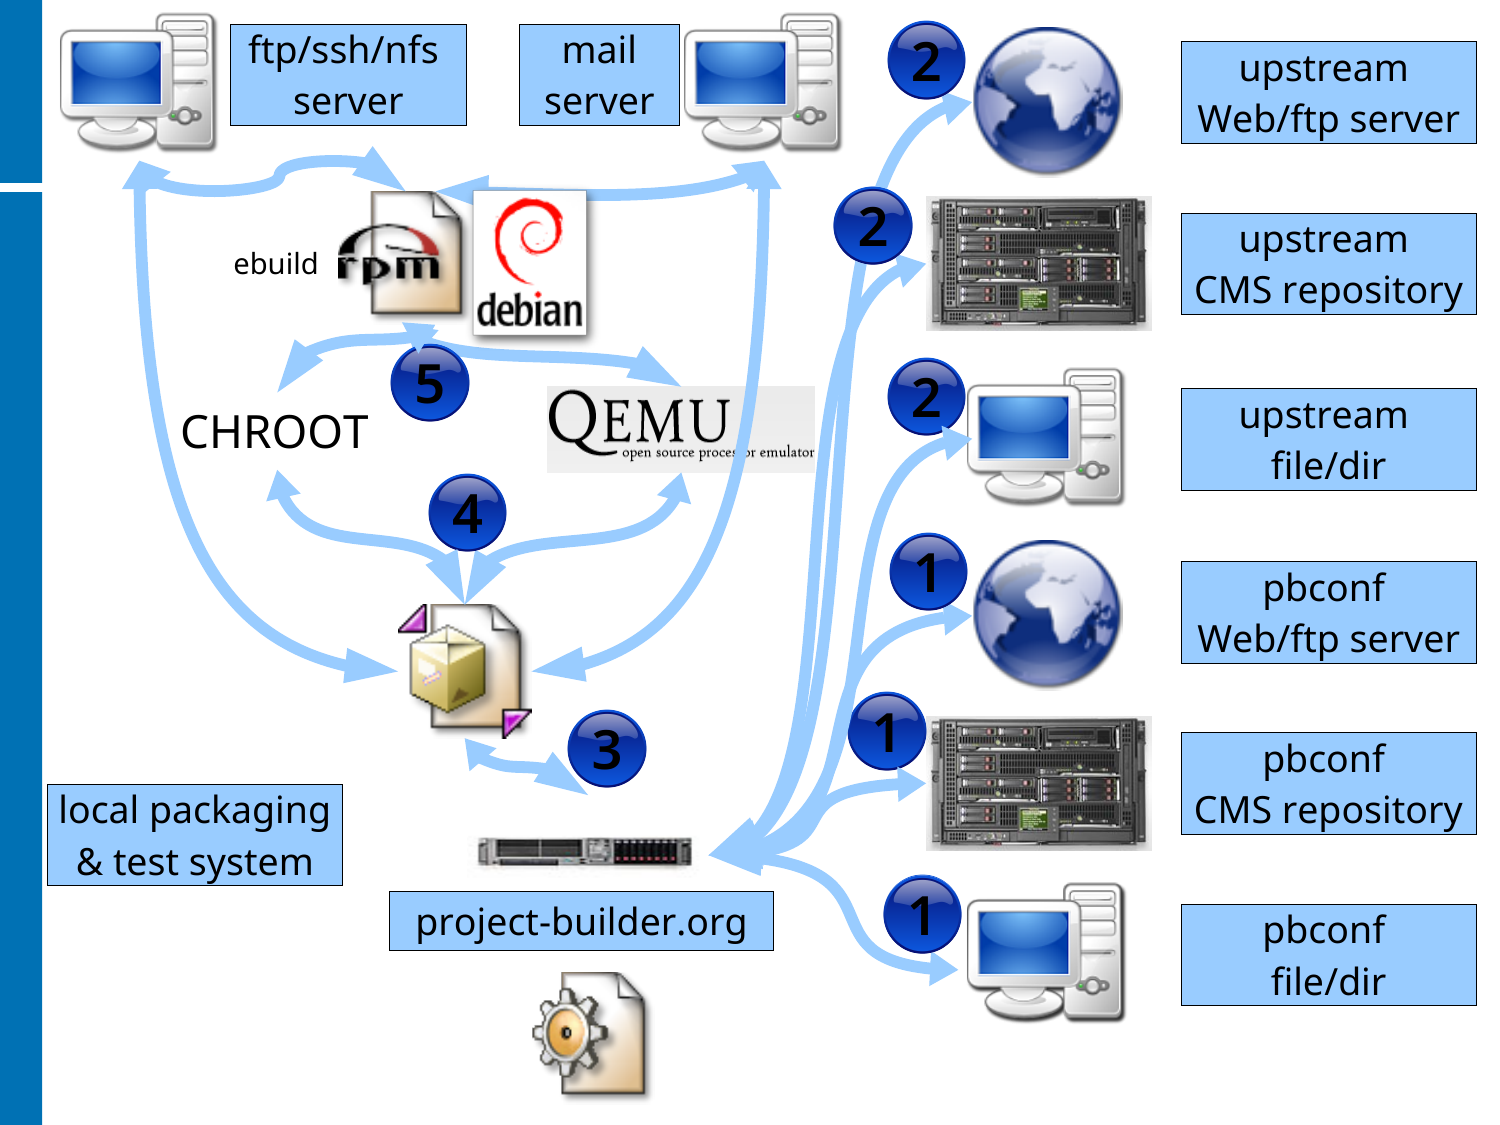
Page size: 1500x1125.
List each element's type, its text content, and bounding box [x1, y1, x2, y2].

picture [338, 177, 621, 423]
text_box mail server [519, 24, 680, 126]
text_box upstream file/dir [1181, 388, 1477, 491]
text_box upstream Web/ftp server [1181, 41, 1477, 144]
text_box pbconf file/dir [1181, 904, 1477, 1006]
picture [398, 604, 532, 739]
picture [531, 972, 655, 1105]
picture [547, 386, 745, 473]
picture [566, 708, 648, 790]
picture [683, 0, 845, 161]
text_box pbconf CMS repository [1181, 732, 1477, 835]
picture [427, 472, 508, 553]
text_box CHROOT [165, 392, 390, 461]
text_box pbconf Web/ftp server [1181, 561, 1477, 664]
text_box ftp/ssh/nfs server [230, 24, 467, 126]
picture [743, 386, 815, 473]
picture [832, 185, 914, 266]
picture [886, 19, 967, 101]
picture [972, 540, 1123, 691]
picture [966, 869, 1128, 1031]
picture [972, 27, 1123, 178]
picture [888, 531, 969, 612]
text_box ebuild [218, 236, 339, 286]
picture [467, 795, 709, 891]
text_box upstream CMS repository [1181, 213, 1477, 315]
picture [886, 354, 1128, 516]
text_box project-builder.org [389, 891, 774, 951]
picture [846, 690, 1152, 851]
picture [882, 873, 963, 955]
picture [59, 0, 220, 161]
picture [926, 196, 1152, 331]
text_box local packaging & test system [47, 784, 343, 886]
